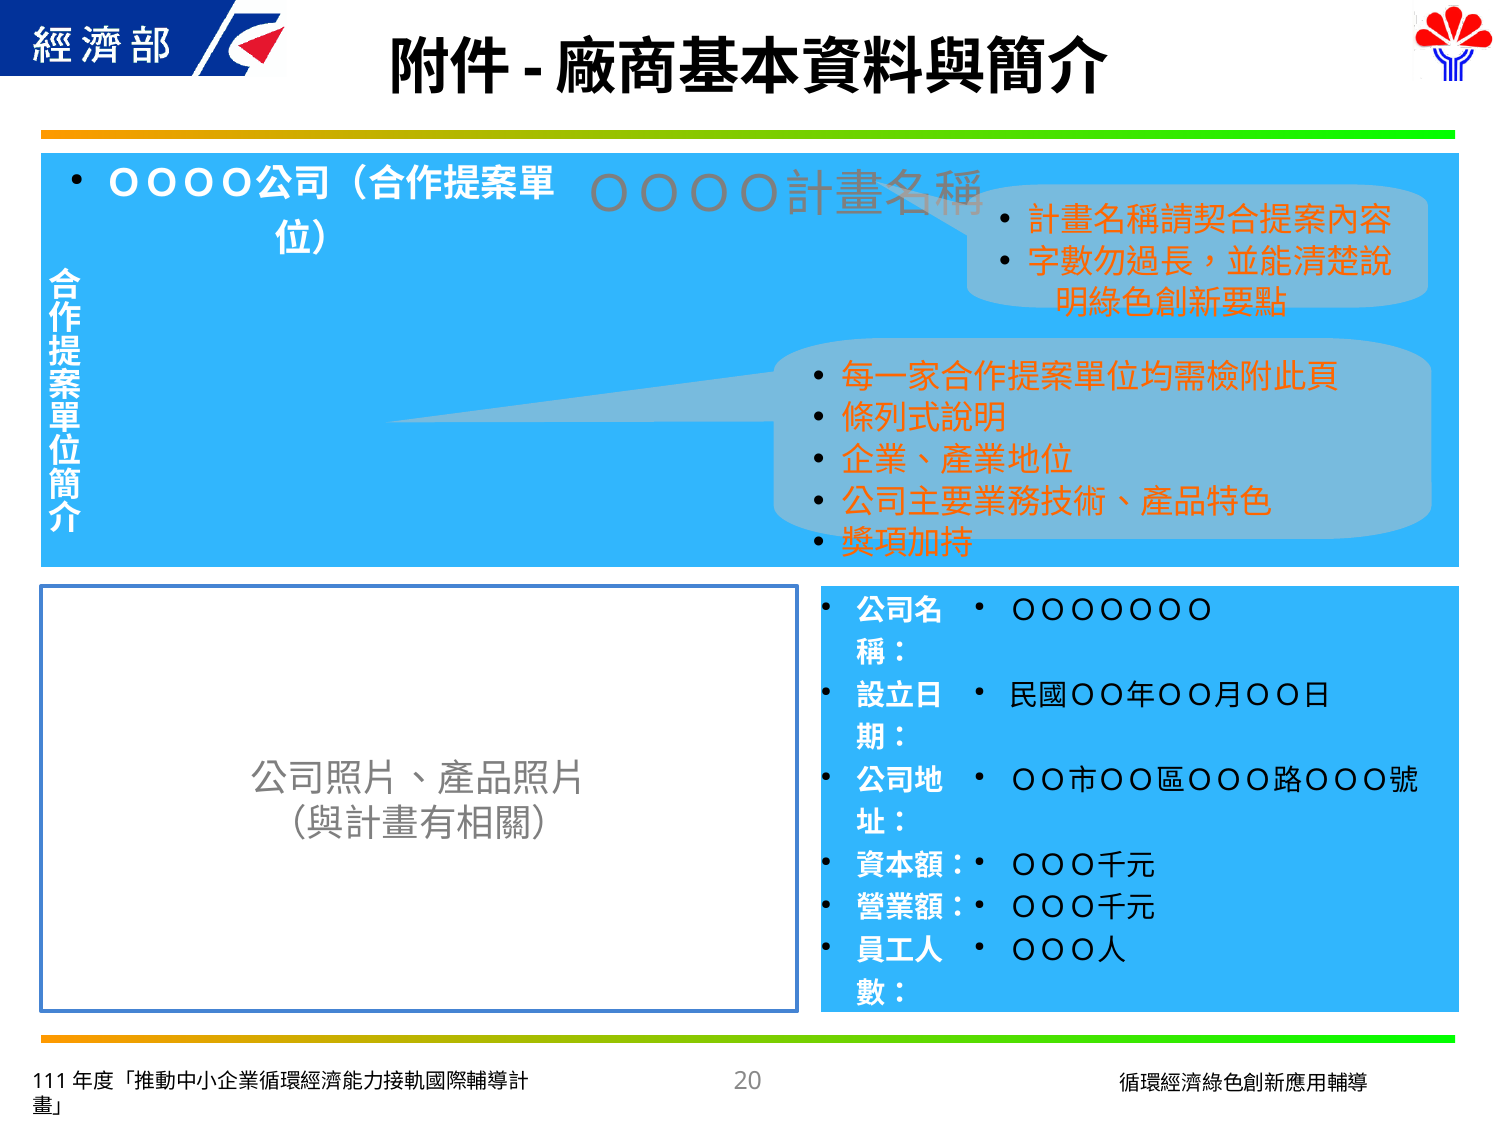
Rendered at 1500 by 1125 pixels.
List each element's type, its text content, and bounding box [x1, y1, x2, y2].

table_cell 公司地址： [821, 756, 974, 841]
table_cell ＯＯＯ千元 [974, 841, 1459, 884]
table_header [124, 262, 1459, 567]
table_header ＯＯＯＯ公司（合作提案單位） [41, 153, 585, 262]
table_header [1274, 308, 1282, 313]
table_cell 民國ＯＯ年ＯＯ月ＯＯ日 [974, 671, 1459, 756]
table_cell 營業額： [821, 884, 974, 927]
table_header ＯＯＯＯ計畫名稱 [904, 200, 921, 210]
title 附件-廠商基本資料與簡介 [0, 19, 1497, 109]
table_header 公司名稱： [821, 586, 974, 671]
text_box 20 [572, 1051, 923, 1112]
table_header ＯＯＯＯ計畫名稱 [898, 177, 916, 189]
text_box 公司照片、產品照片 （與計畫有相關） [41, 586, 797, 1011]
table_header 合作提案單位簡介 [41, 262, 124, 567]
table_cell ＯＯＯ人 [974, 927, 1459, 1012]
text_box 計畫名稱請契合提案內容 字數勿過長，並能清楚說明綠色創新要點 [874, 181, 1428, 308]
table_cell 設立日期： [821, 671, 974, 756]
table_cell ＯＯ市ＯＯ區ＯＯＯ路ＯＯＯ號 [974, 756, 1459, 841]
table_cell ＯＯＯ千元 [974, 884, 1459, 927]
table_cell 員工人數： [821, 927, 974, 1012]
table_header ＯＯＯＯ計畫名稱 [585, 153, 1459, 262]
table_header ＯＯＯＯＯＯＯ [974, 586, 1459, 671]
text_box 每一家合作提案單位均需檢附此頁 條列式說明 企業、產業地位 公司主要業務技術、產品特色 獎項加持 [385, 338, 1432, 539]
table_cell 資本額： [821, 841, 974, 884]
